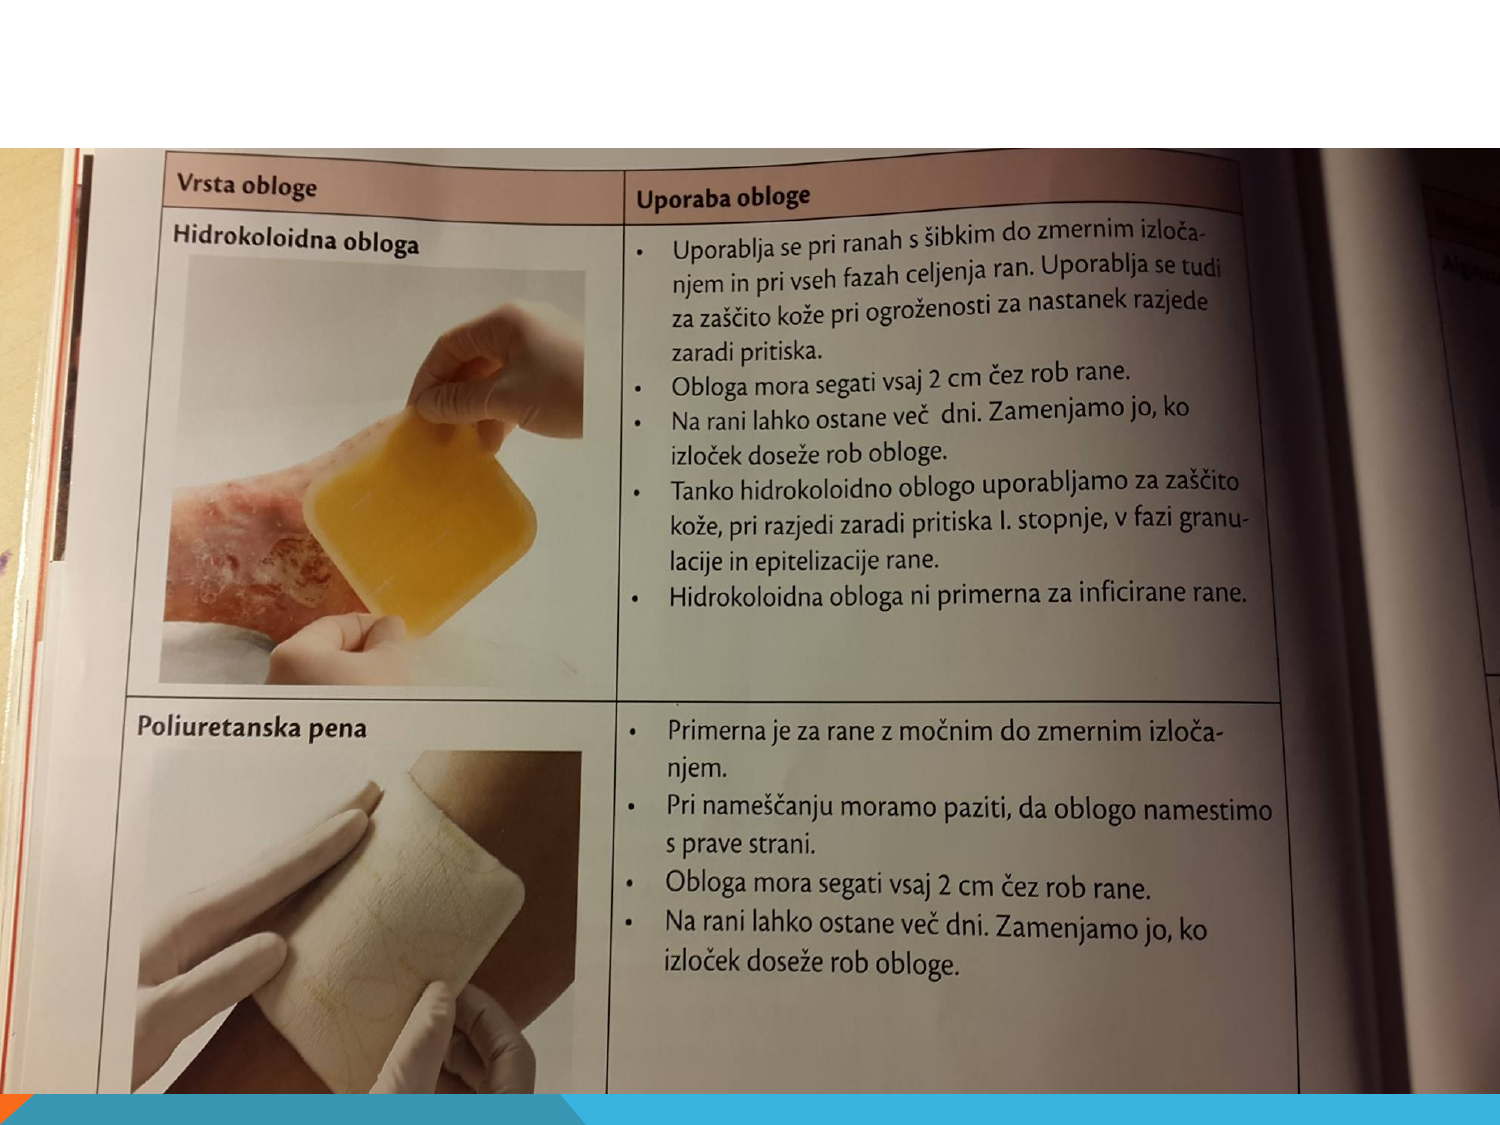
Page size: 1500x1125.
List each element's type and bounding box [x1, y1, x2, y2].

picture [0, 148, 1500, 1094]
